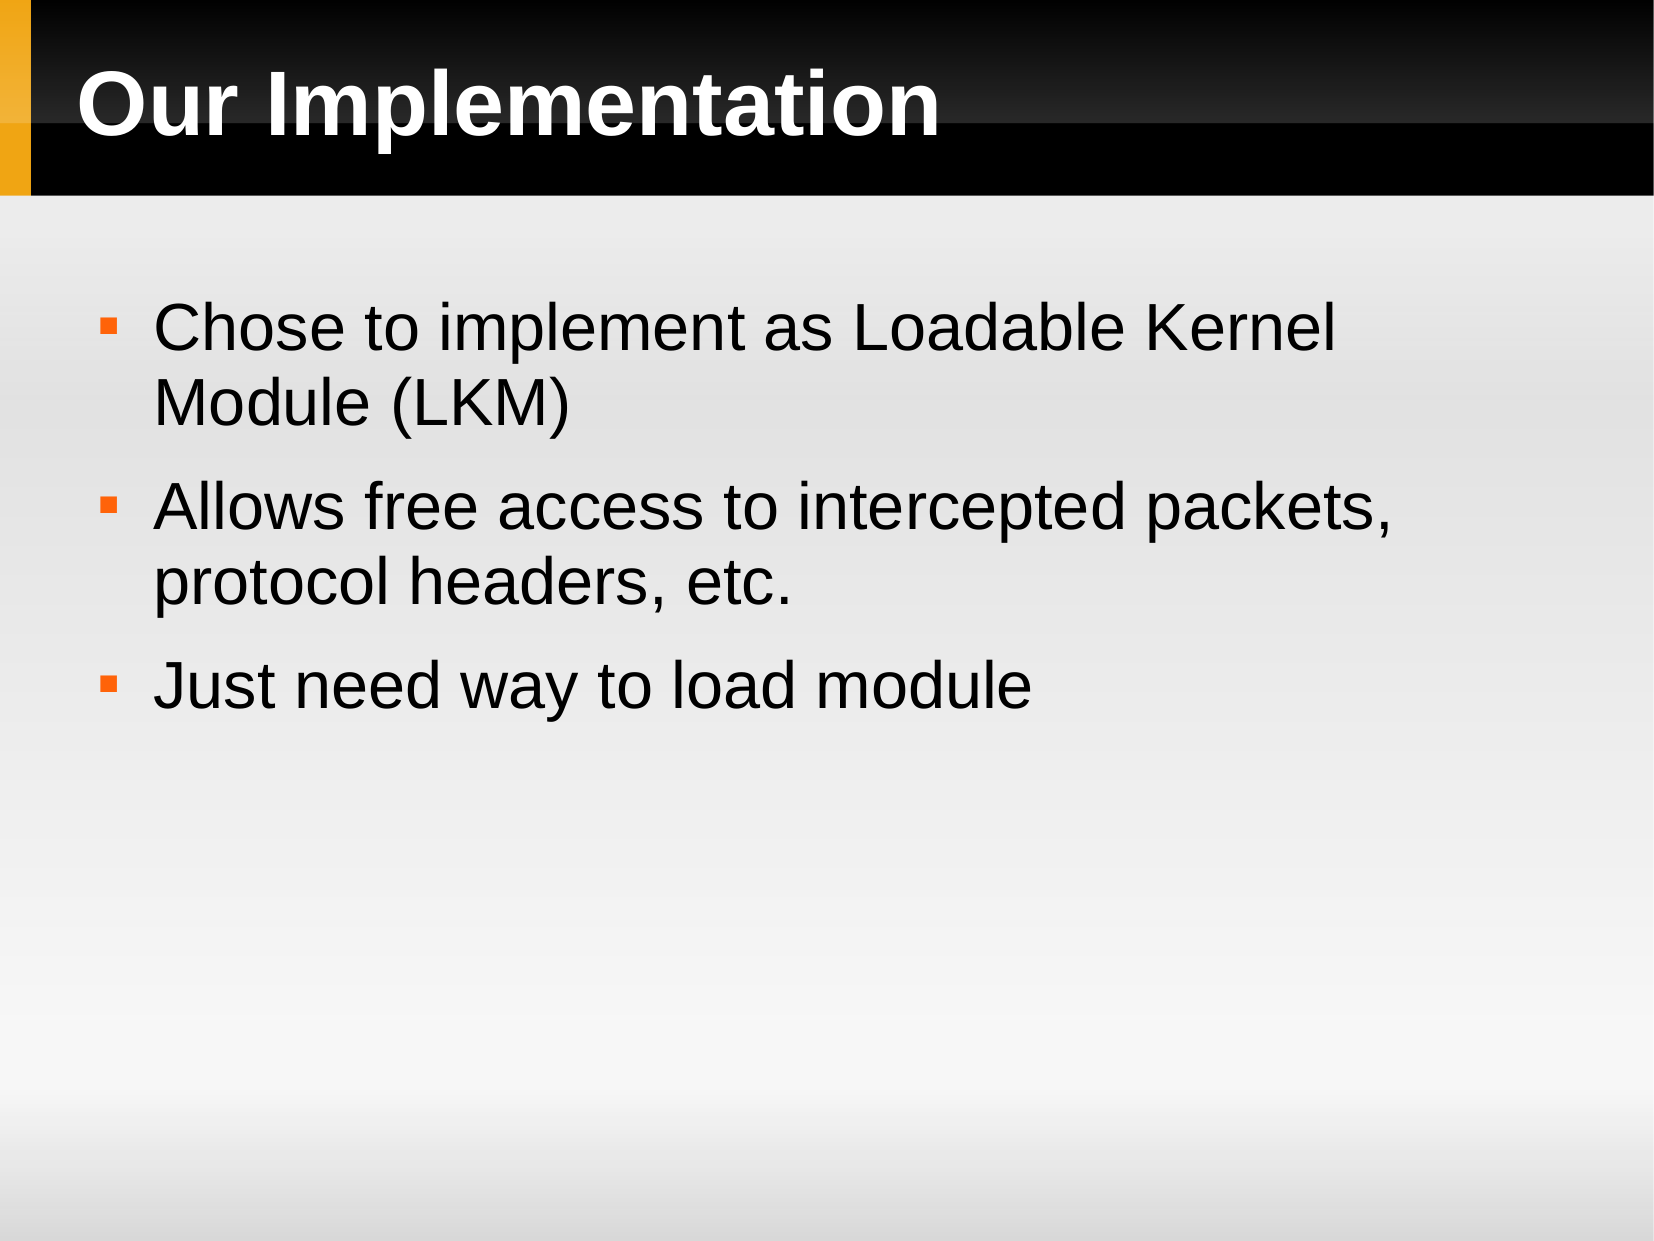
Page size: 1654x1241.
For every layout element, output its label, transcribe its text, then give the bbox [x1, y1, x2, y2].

title Our Implementation [76, 7, 1565, 200]
picture [0, 0, 1654, 1241]
list Chose to implement as Loadable Kernel Module (LKM) Allows free access to intercepted packets, protocol headers, etc. Just need way to load module [82, 290, 1571, 1094]
